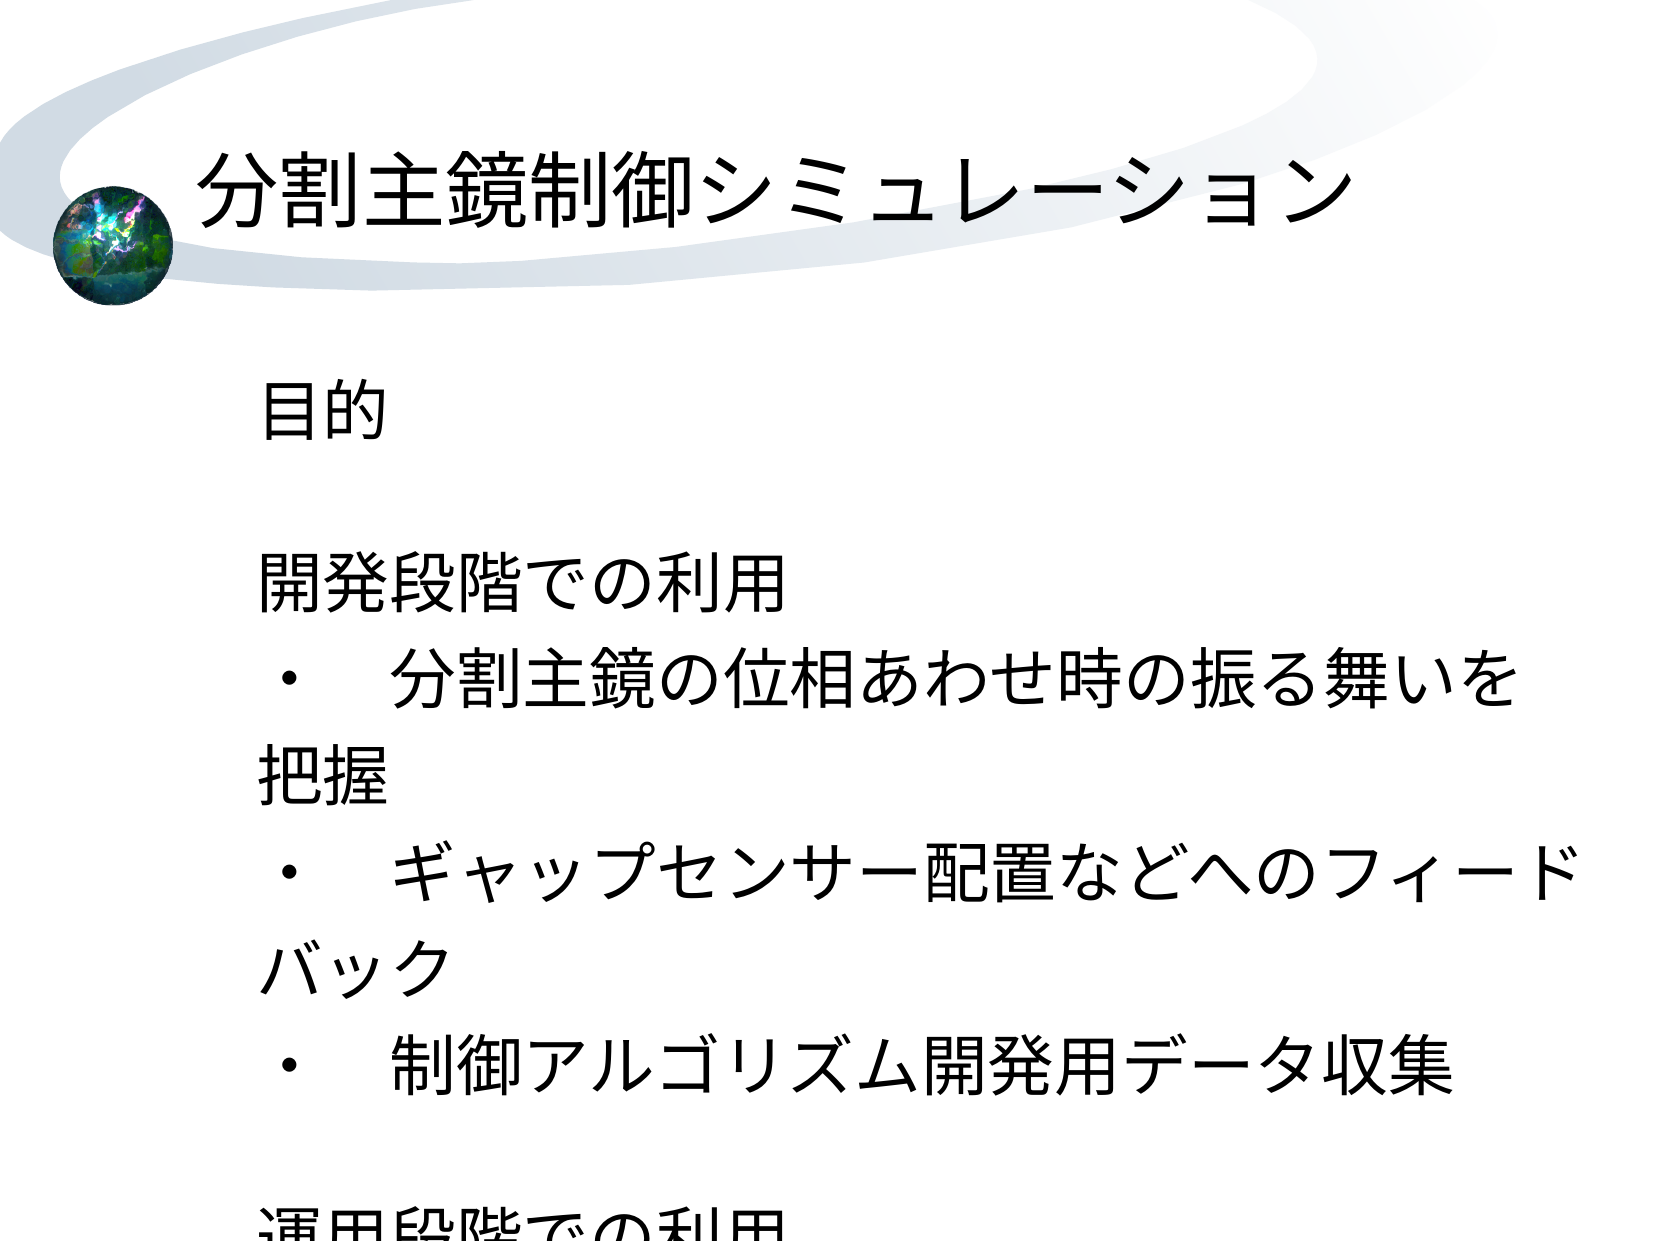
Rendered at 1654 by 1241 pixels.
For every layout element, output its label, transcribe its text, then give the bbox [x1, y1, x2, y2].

text_box 分割主鏡制御シミュレーション [180, 117, 1527, 216]
text_box 目的 開発段階での利用 ・ 分割主鏡の位相あわせ時の振る舞いを把握 ・ ギャップセンサー配置などへのフィードバック ・ 制御アルゴリズム開発用データ収集 運用段階での利用 ・ ソフトウェア更新時の実運用前試験ベンチ [241, 350, 1604, 967]
picture [43, 175, 182, 314]
